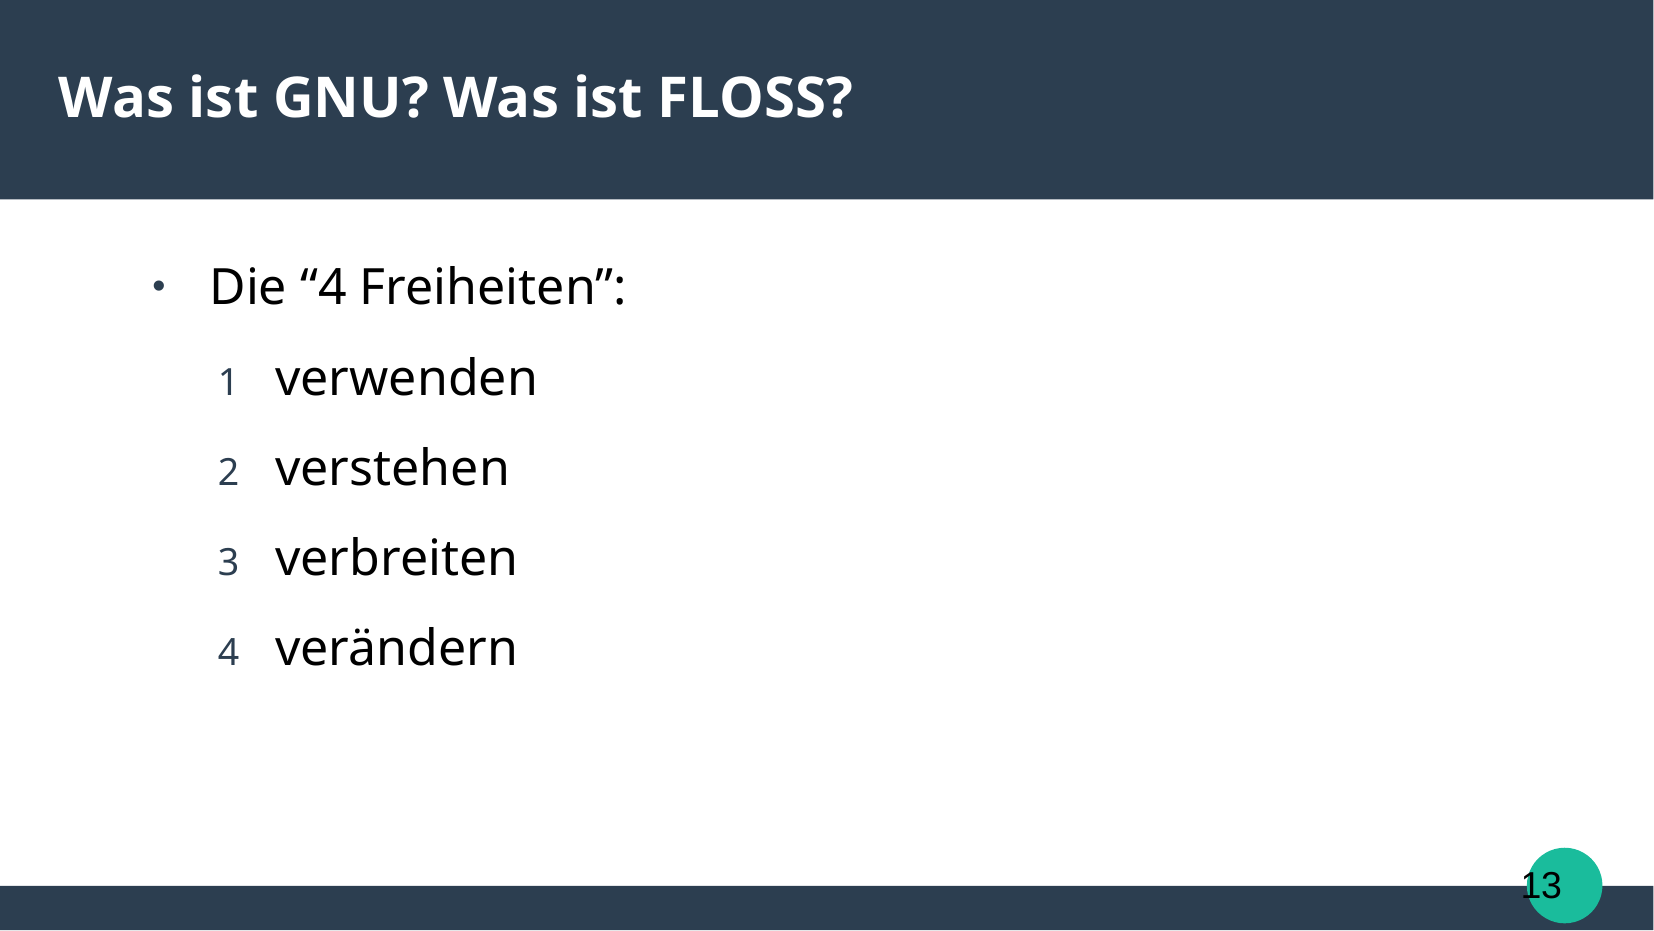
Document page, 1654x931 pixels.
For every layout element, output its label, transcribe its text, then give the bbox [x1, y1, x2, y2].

title Was ist GNU? Was ist FLOSS? [59, 37, 1595, 155]
list Die “4 Freiheiten”: verwenden verstehen verbreiten verändern [59, 243, 1595, 864]
